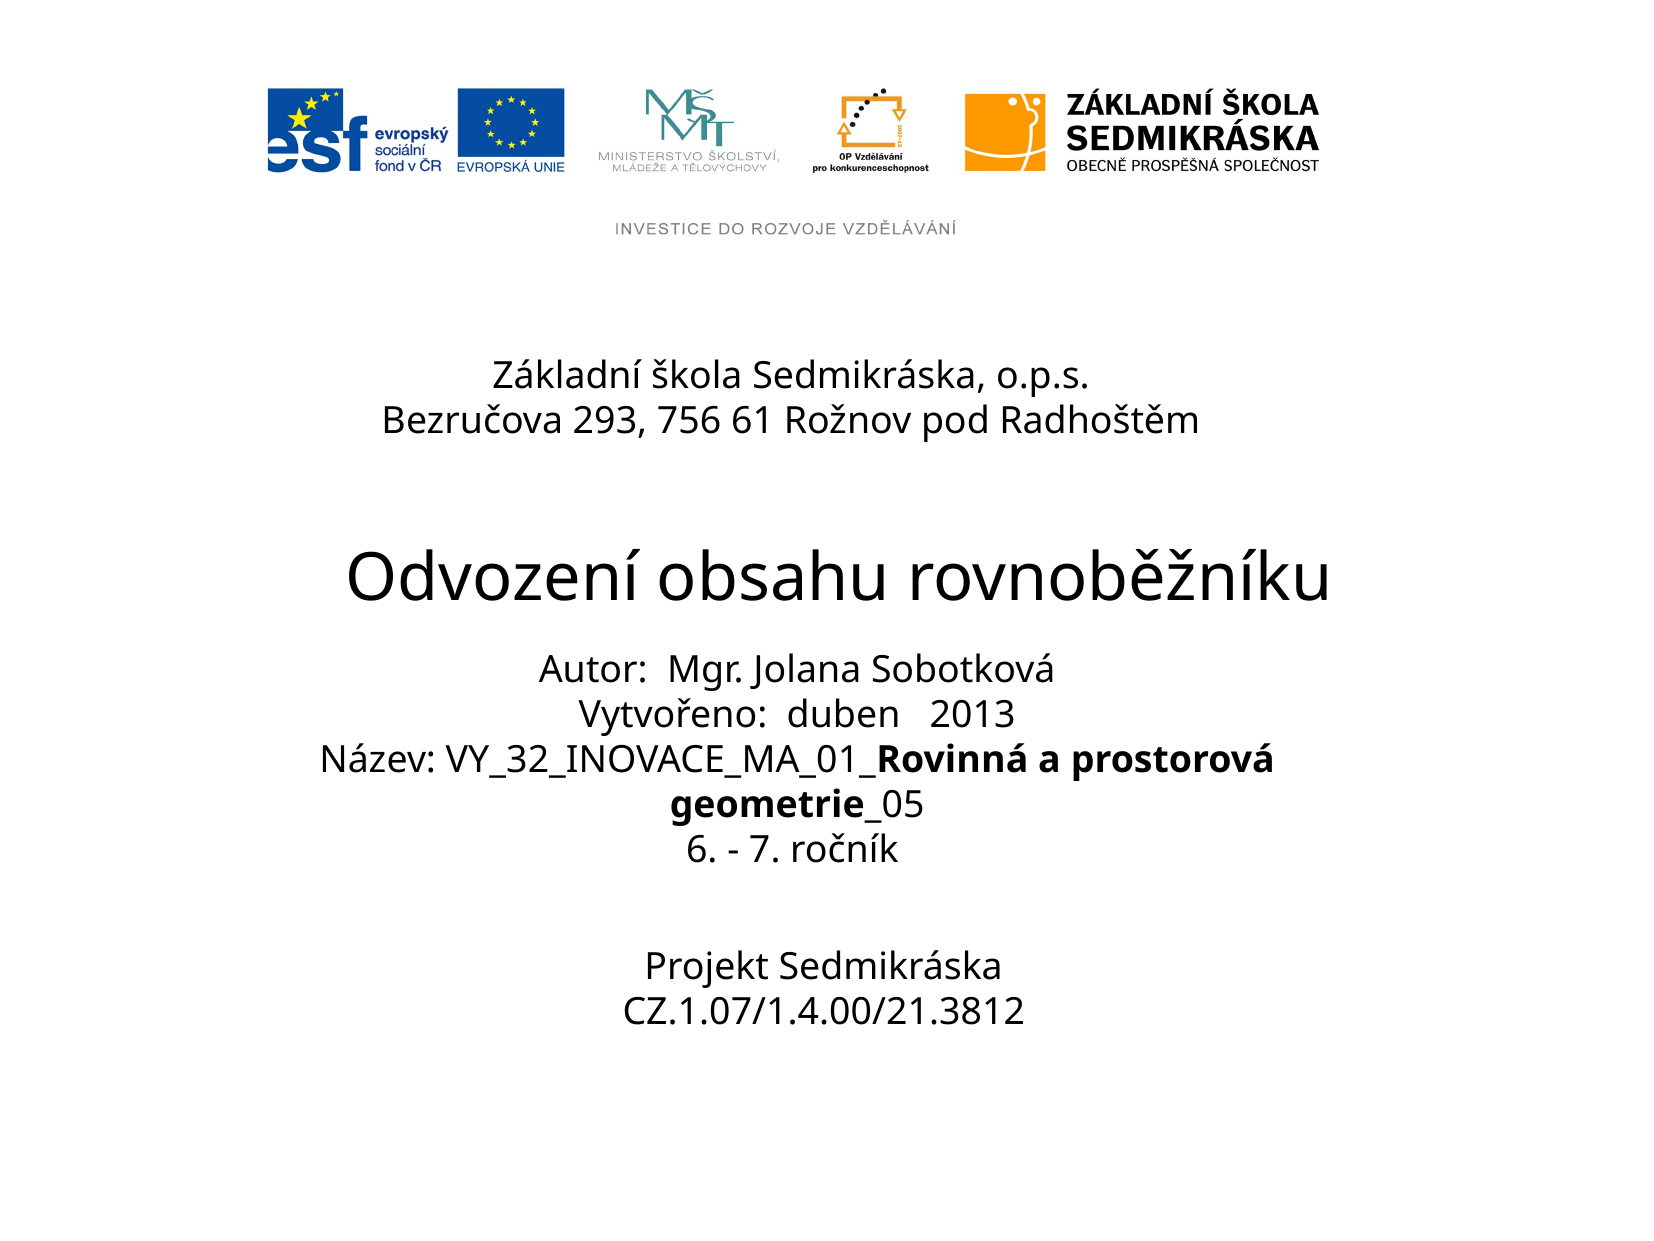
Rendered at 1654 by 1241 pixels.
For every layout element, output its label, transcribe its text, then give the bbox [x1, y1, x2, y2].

text_box Základní škola Sedmikráska, o.p.s. Bezručova 293, 756 61 Rožnov pod Radhoštěm [342, 343, 1241, 449]
text_box Odvození obsahu rovnoběžníku [330, 521, 1281, 615]
picture [253, 82, 1335, 355]
text_box Autor: Mgr. Jolana Sobotková Vytvořeno: duben 2013 Název: VY_32_INOVACE_MA_01_Rovinná a prostorová geometrie_05 6. - 7. ročník [200, 637, 1394, 924]
text_box Projekt Sedmikráska CZ.1.07/1.4.00/21.3812 [448, 933, 1199, 1040]
